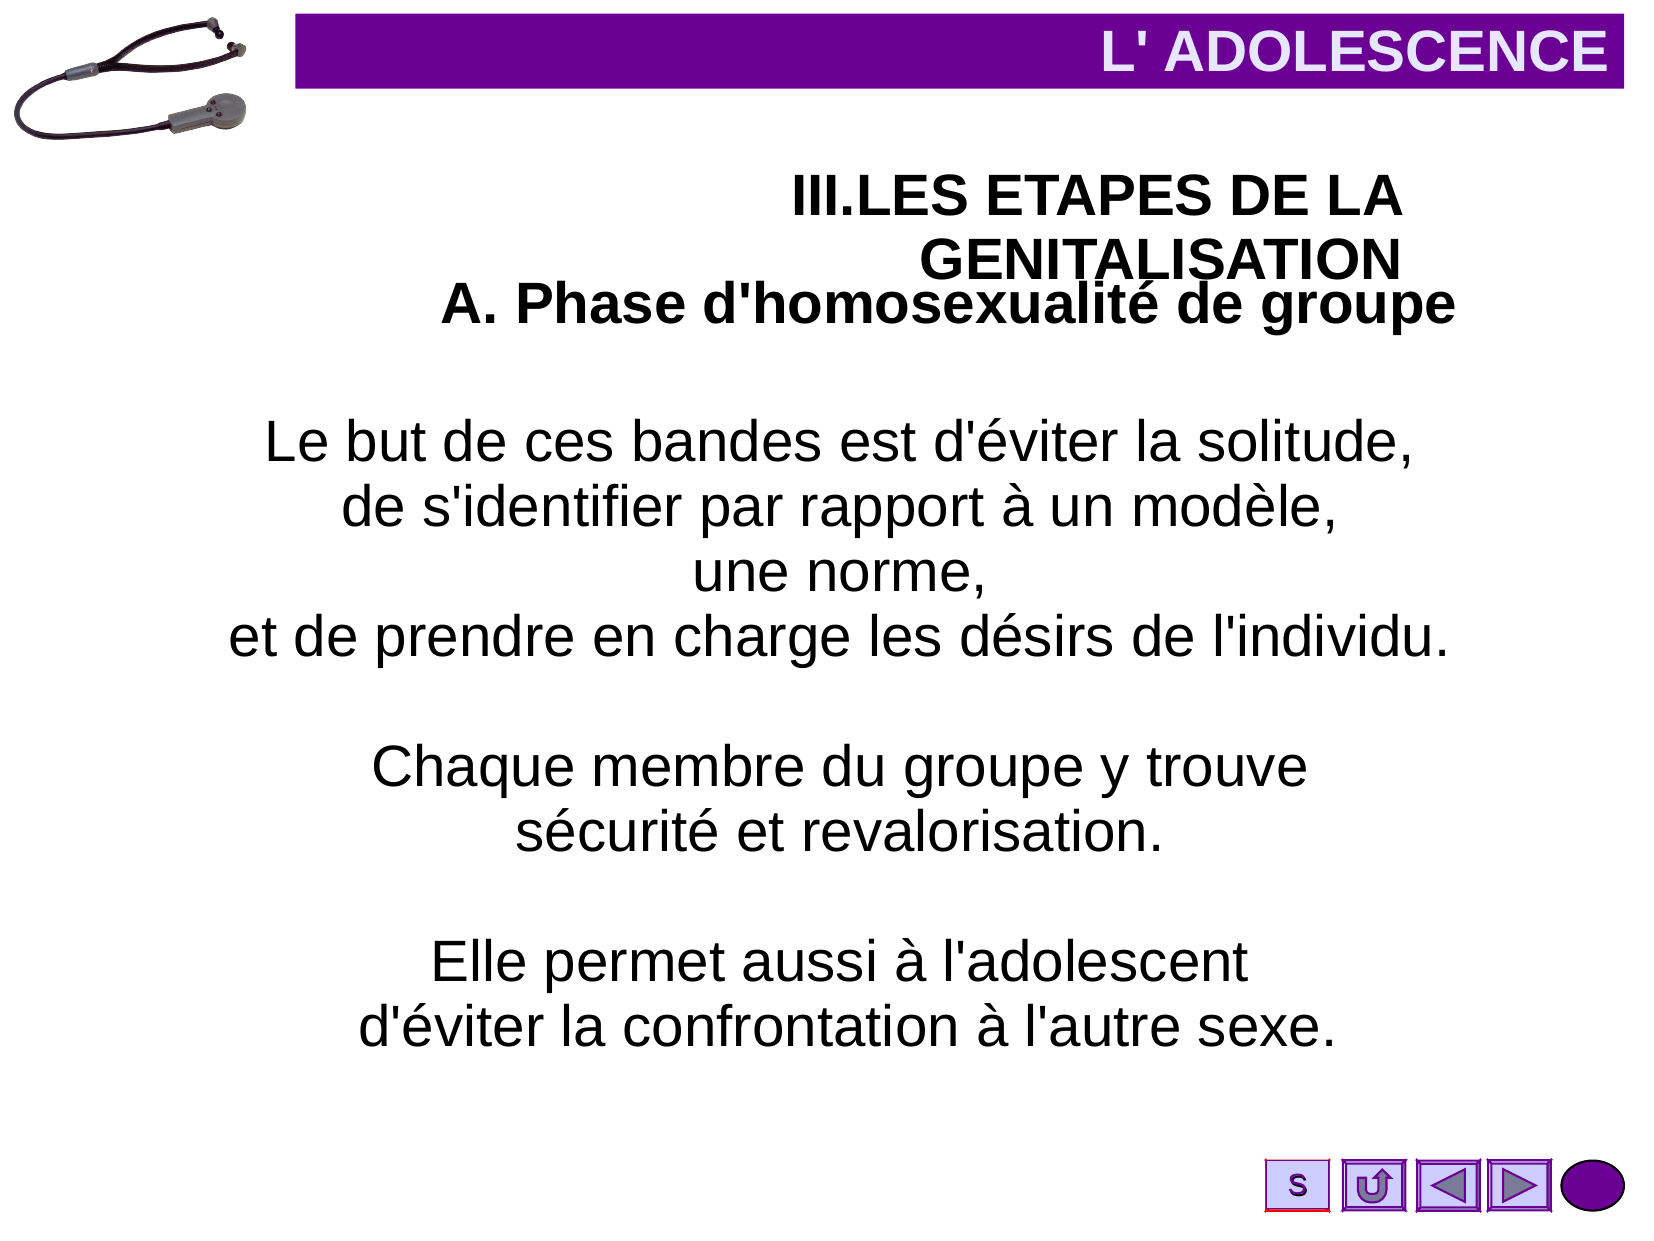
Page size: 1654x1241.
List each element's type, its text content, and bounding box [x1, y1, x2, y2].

picture [8, 8, 260, 153]
text_box III.LES ETAPES DE LA GENITALISATION [277, 154, 1418, 237]
text_box [1561, 1160, 1625, 1211]
text_box L' ADOLESCENCE [295, 13, 1625, 89]
text_box Le but de ces bandes est d'éviter la solitude, de s'identifier par rapport à un modèle, une norme, et de prendre en charge les désirs de l'individu. Chaque membre du groupe y trouve sécurité et revalorisation. Elle permet aussi à l'adolescent d'éviter la confrontation à l'autre sexe. [102, 374, 1595, 1093]
text_box A. Phase d'homosexualité de groupe [440, 251, 1654, 355]
